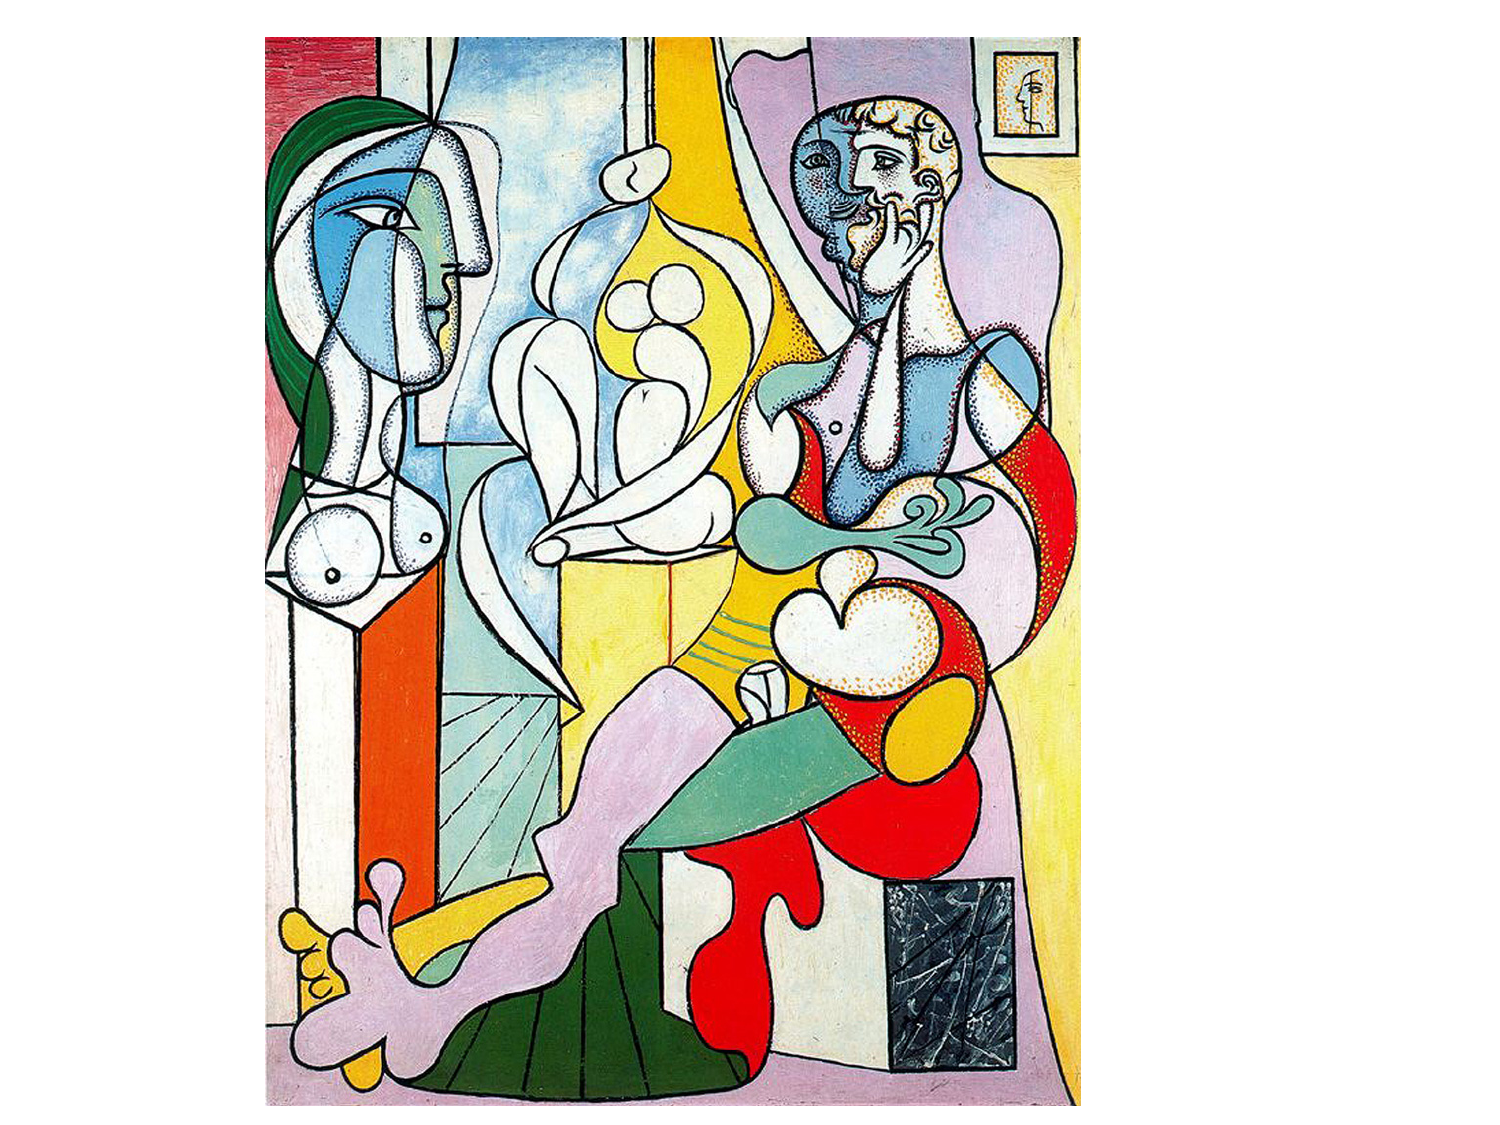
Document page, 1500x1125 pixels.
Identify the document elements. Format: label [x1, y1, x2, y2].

picture [265, 37, 1081, 1106]
